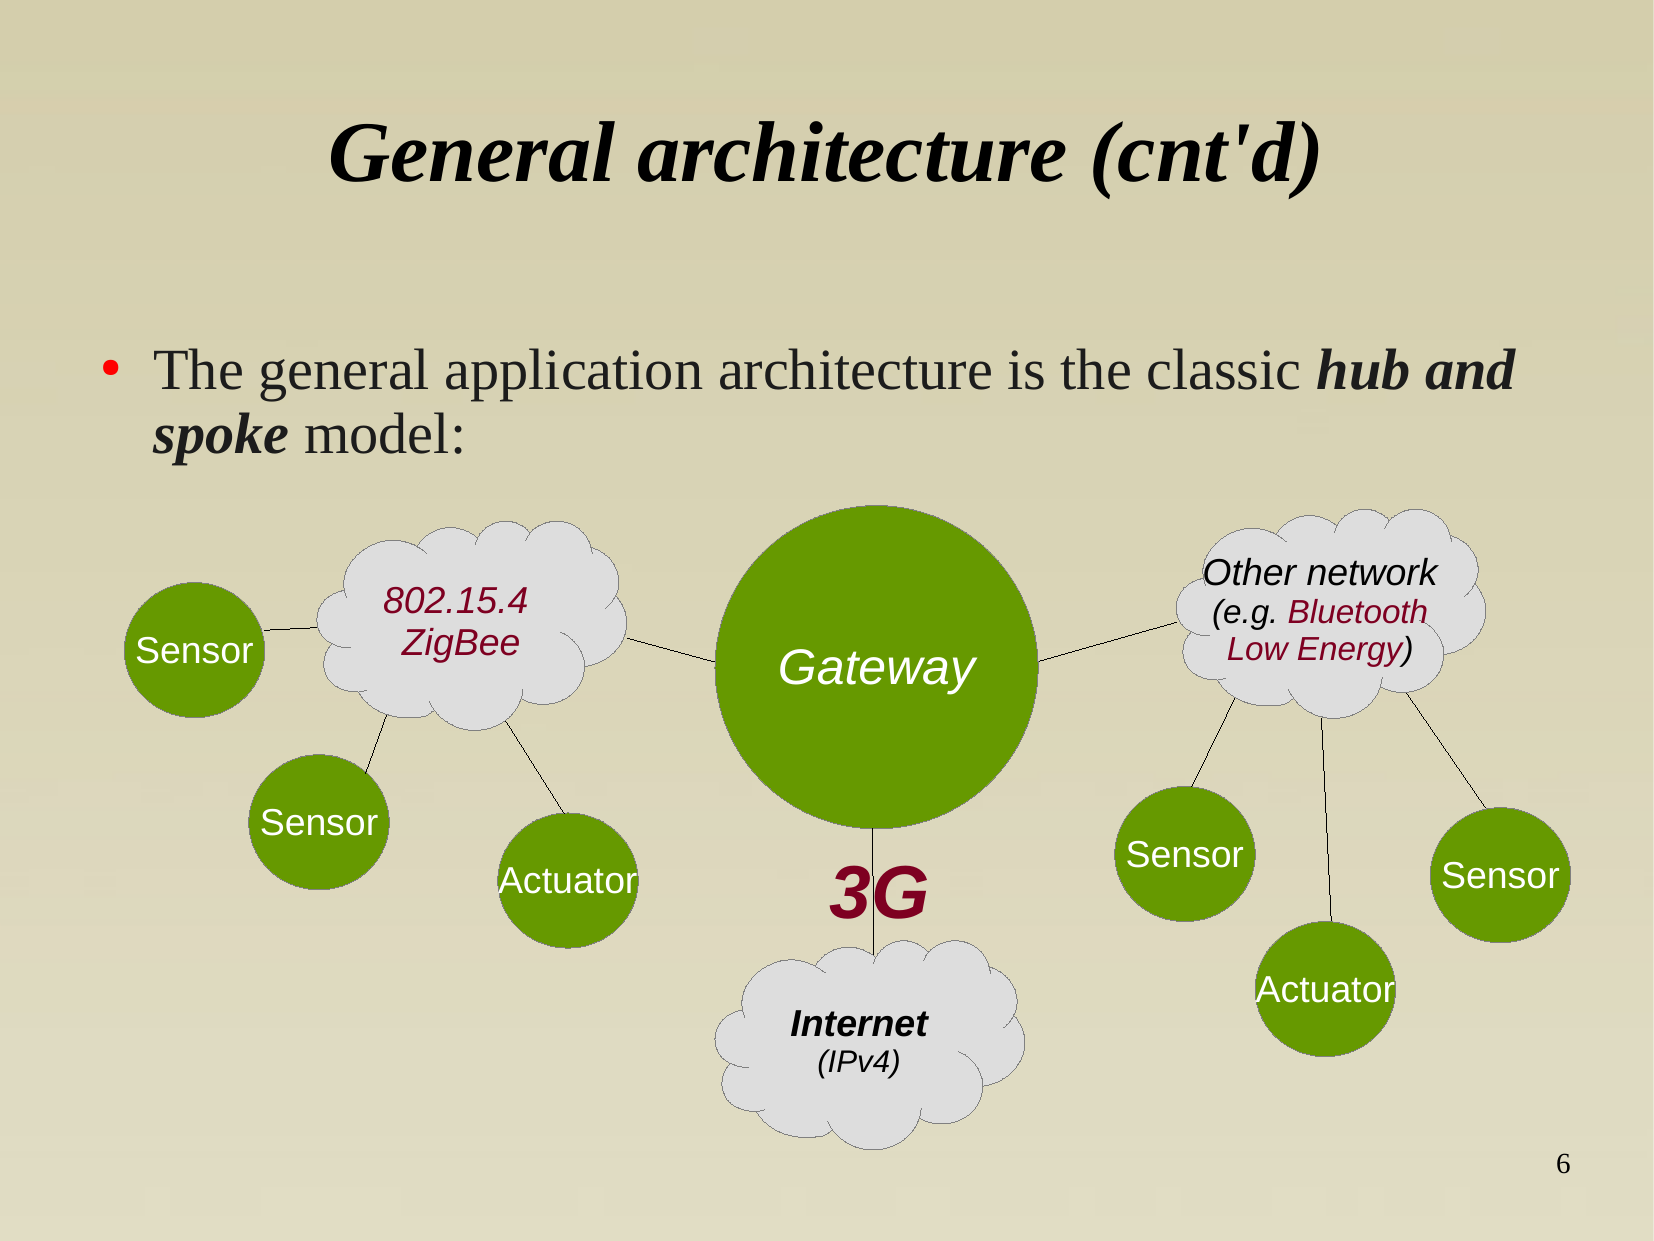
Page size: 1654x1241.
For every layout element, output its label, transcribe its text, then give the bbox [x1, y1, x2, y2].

text_box 802.15.4 ZigBee [316, 521, 627, 731]
text_box Actuator [497, 812, 639, 949]
text_box Internet (IPv4) [714, 940, 1025, 1150]
list The general application architecture is the classic hub and spoke model: [82, 337, 1571, 1052]
text_box Sensor [124, 582, 265, 718]
title General architecture (cnt'd) [82, 49, 1571, 257]
text_box Sensor [248, 754, 390, 890]
text_box Other network (e.g. Bluetooth Low Energy) [1176, 509, 1486, 719]
text_box 3G [815, 843, 958, 1026]
text_box Sensor [1114, 786, 1256, 922]
text_box Actuator [1255, 921, 1396, 1057]
text_box Gateway [714, 505, 1039, 829]
picture [0, 0, 1654, 1241]
text_box Sensor [1430, 807, 1571, 943]
